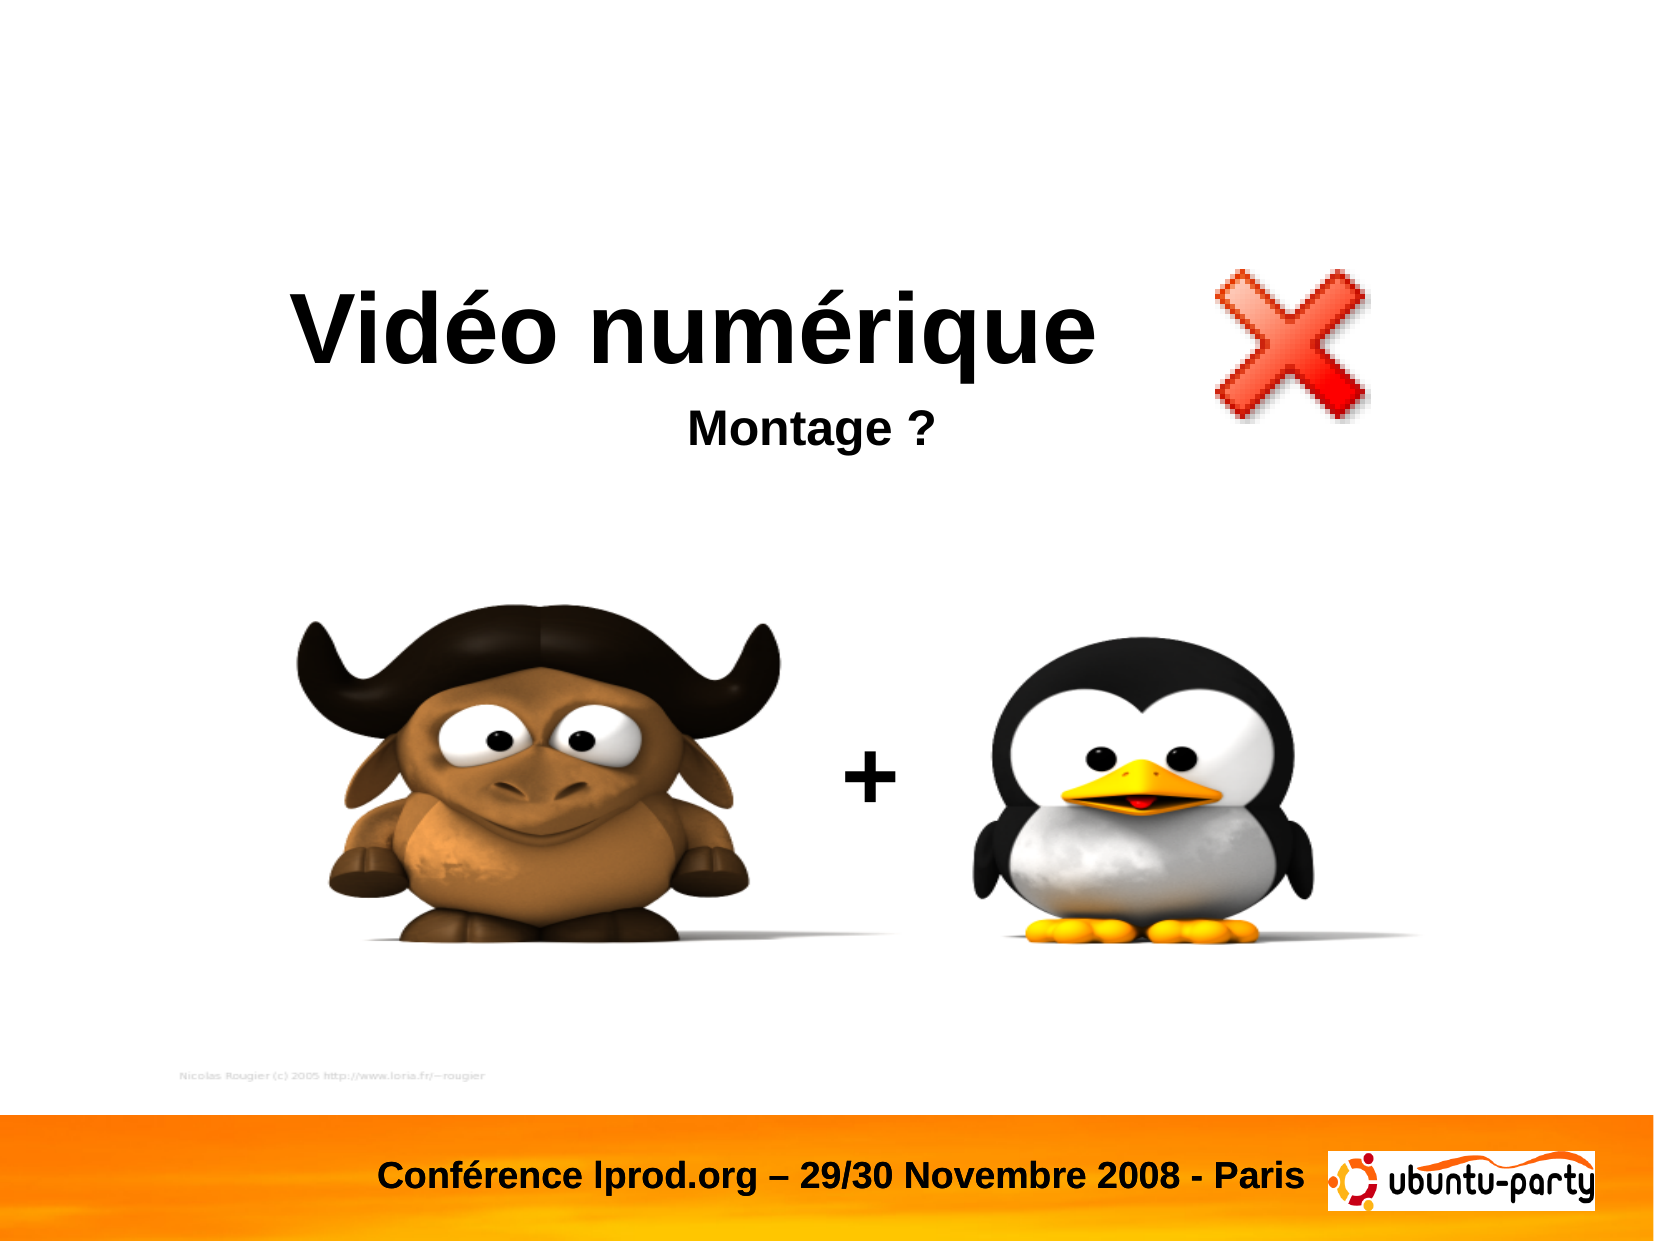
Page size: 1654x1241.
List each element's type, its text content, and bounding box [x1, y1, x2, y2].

picture [1210, 265, 1371, 424]
text_box Conférence lprod.org – 29/30 Novembre 2008 - Paris [295, 1147, 1388, 1211]
picture [177, 560, 1506, 1082]
picture [0, 1115, 1654, 1241]
text_box + [324, 712, 1418, 857]
text_box Vidéo numérique [147, 265, 1210, 410]
text_box Montage ? [265, 393, 1359, 473]
